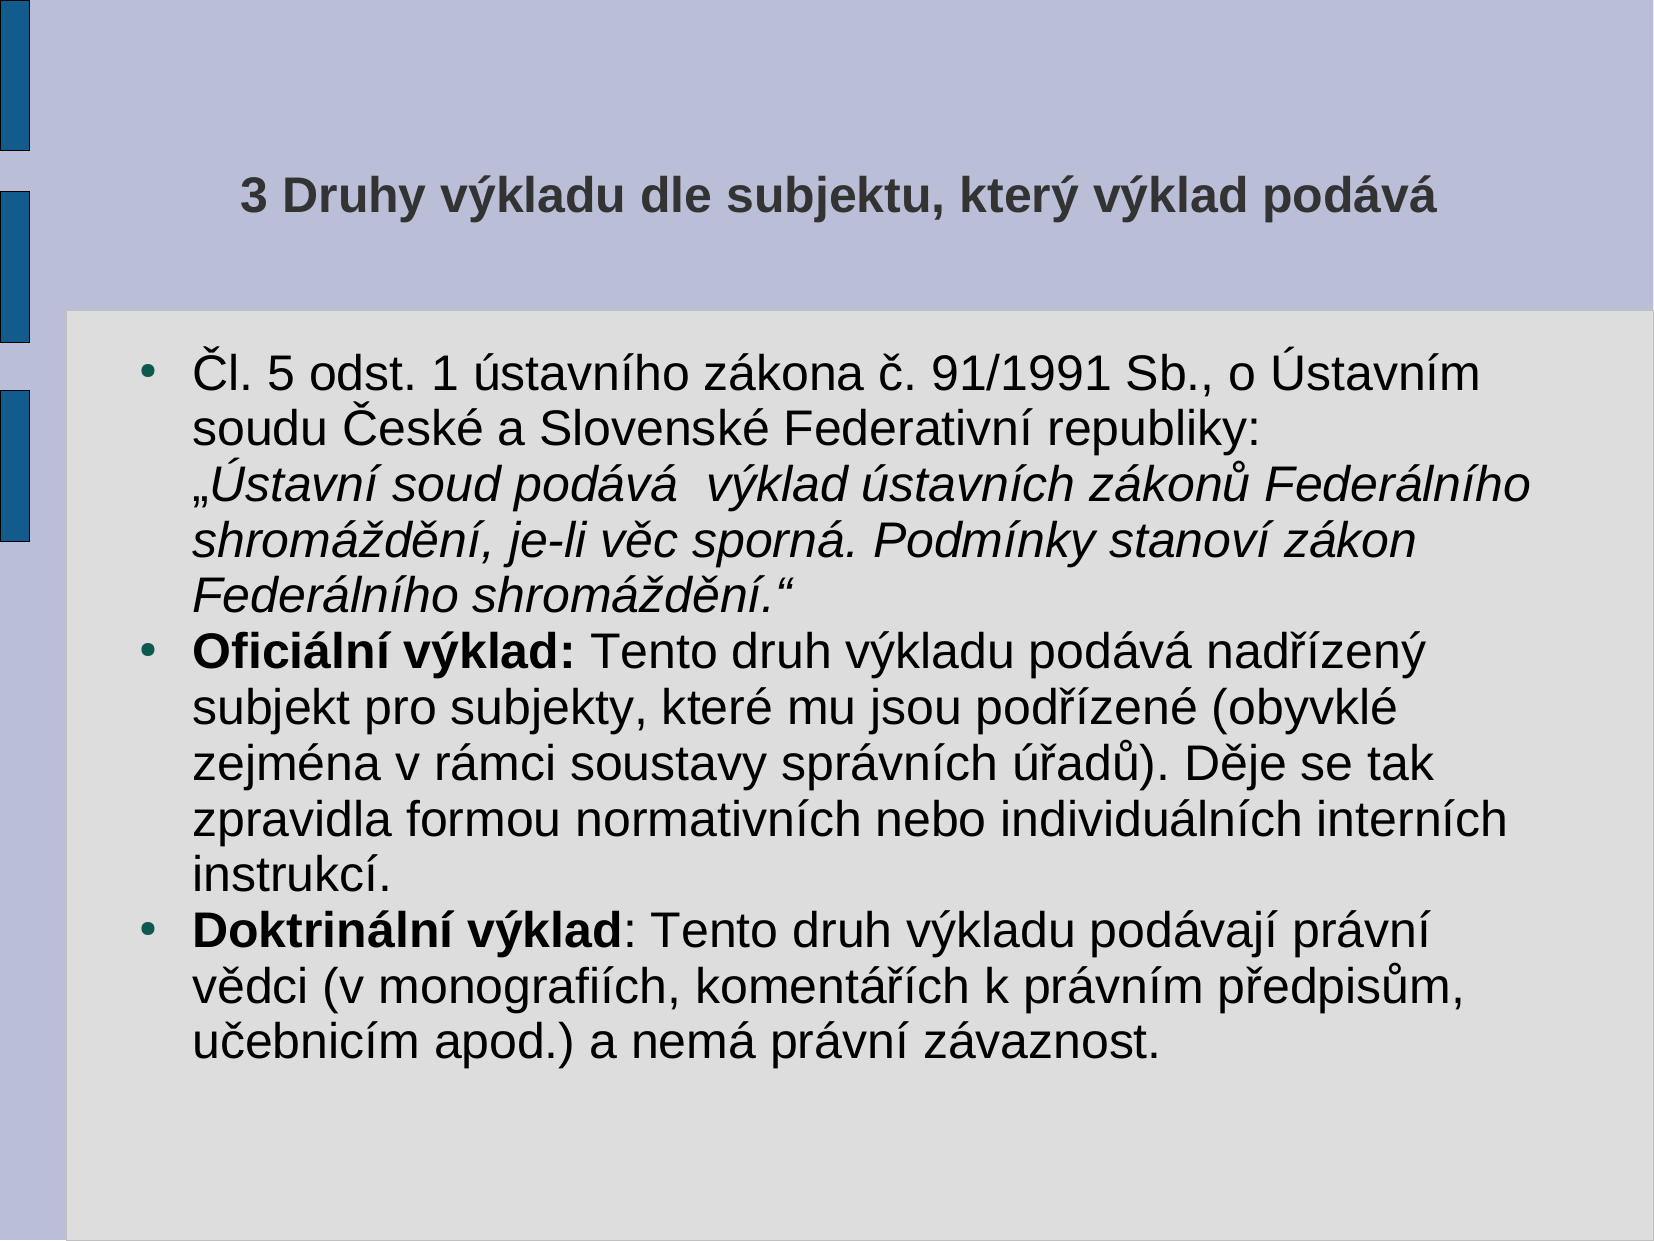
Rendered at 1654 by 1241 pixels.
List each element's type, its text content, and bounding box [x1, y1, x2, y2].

list Čl. 5 odst. 1 ústavního zákona č. 91/1991 Sb., o Ústavním soudu České a Slovenské Federativní republiky: „Ústavní soud podává výklad ústavních zákonů Federálního shromáždění, je-li věc sporná. Podmínky stanoví zákon Federálního shromáždění.“ Oficiální výklad: Tento druh výkladu podává nadřízený subjekt pro subjekty, které mu jsou podřízené (obyvklé zejména v rámci soustavy správních úřadů). Děje se tak zpravidla formou normativních nebo individuálních interních instrukcí. Doktrinální výklad: Tento druh výkladu podávají právní vědci (v monografiích, komentářích k právním předpisům, učebnicím apod.) a nemá právní závaznost. [121, 344, 1534, 1127]
title 3 Druhy výkladu dle subjektu, který výklad podává [121, 91, 1534, 299]
